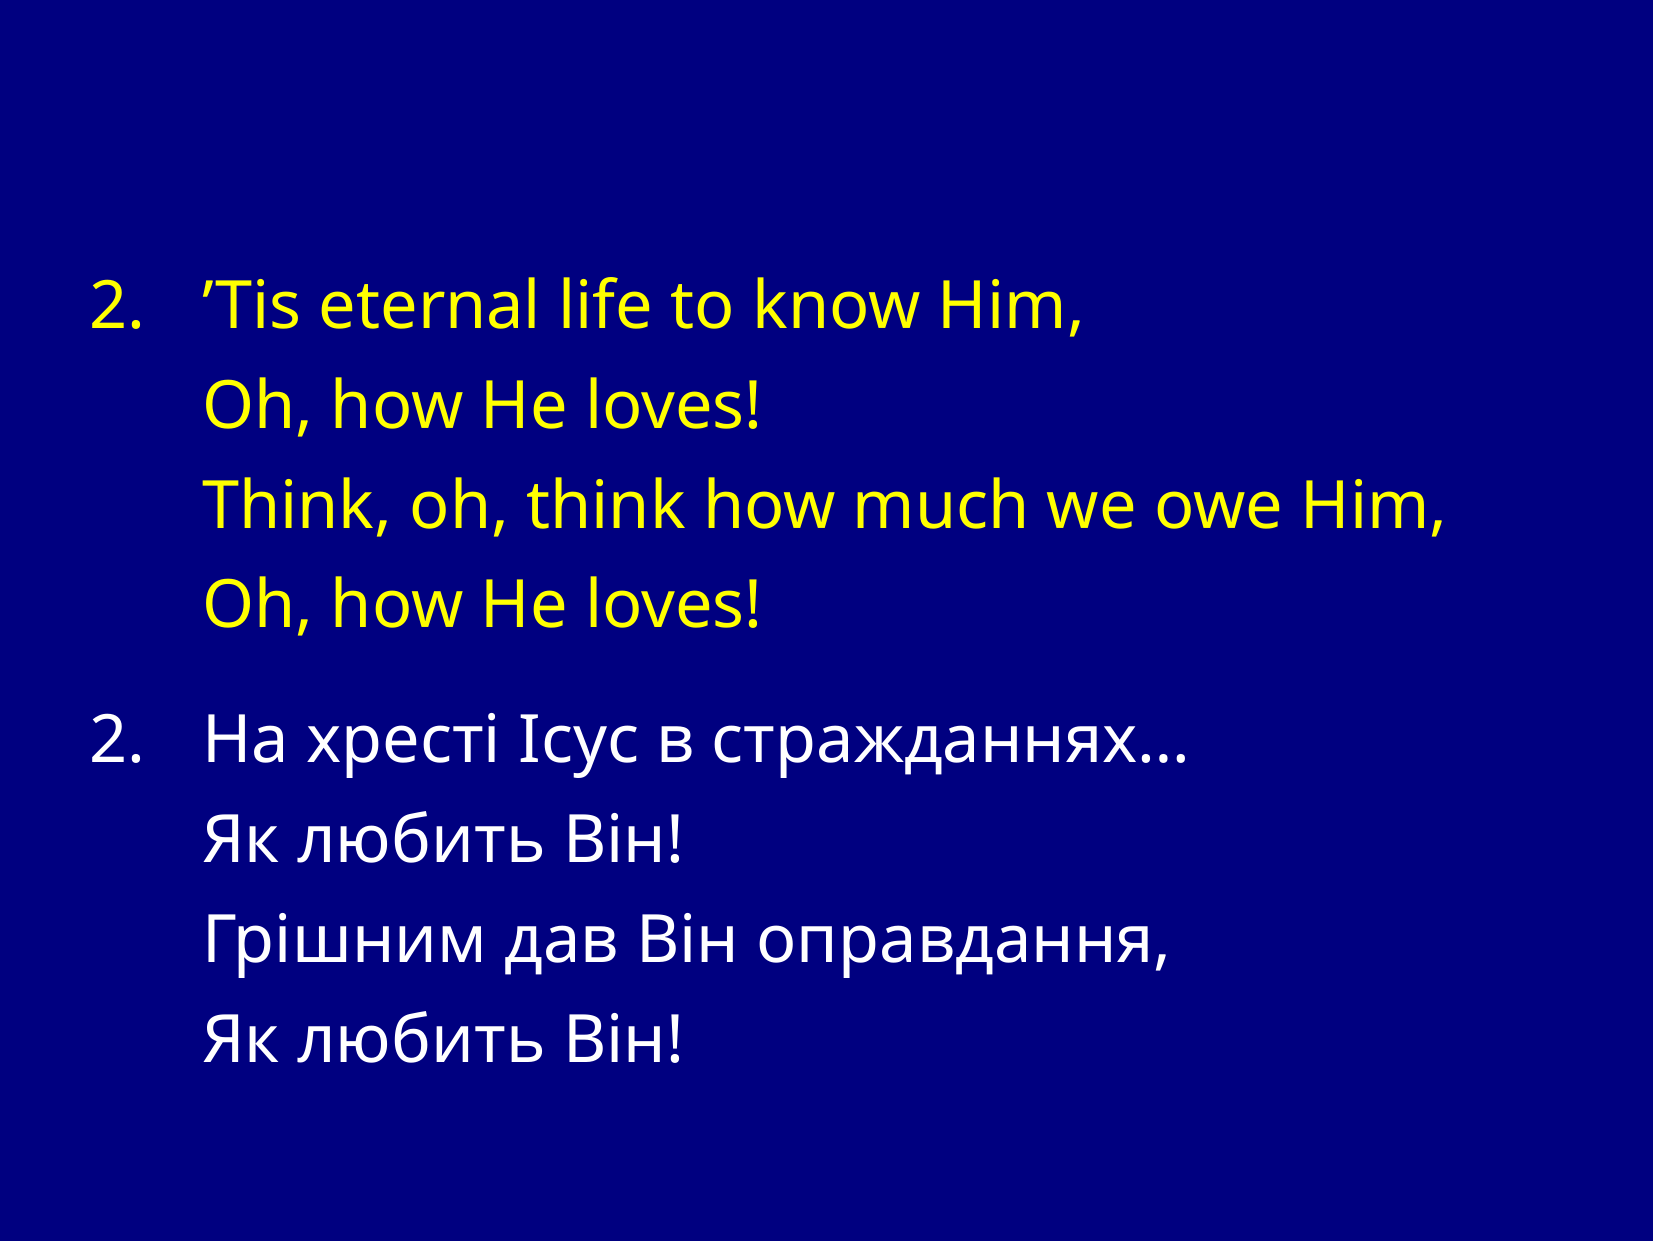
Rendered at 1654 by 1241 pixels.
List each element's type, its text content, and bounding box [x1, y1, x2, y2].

text_box 2. На хресті Ісус в стражданнях… Як любить Він! Грішним дав Він оправдання, Як любить Він! [75, 675, 1576, 1163]
text_box 2. ’Tis eternal life to know Him, Oh, how He loves! Think, oh, think how much we owe Him, Oh, how He loves! [75, 150, 1651, 638]
